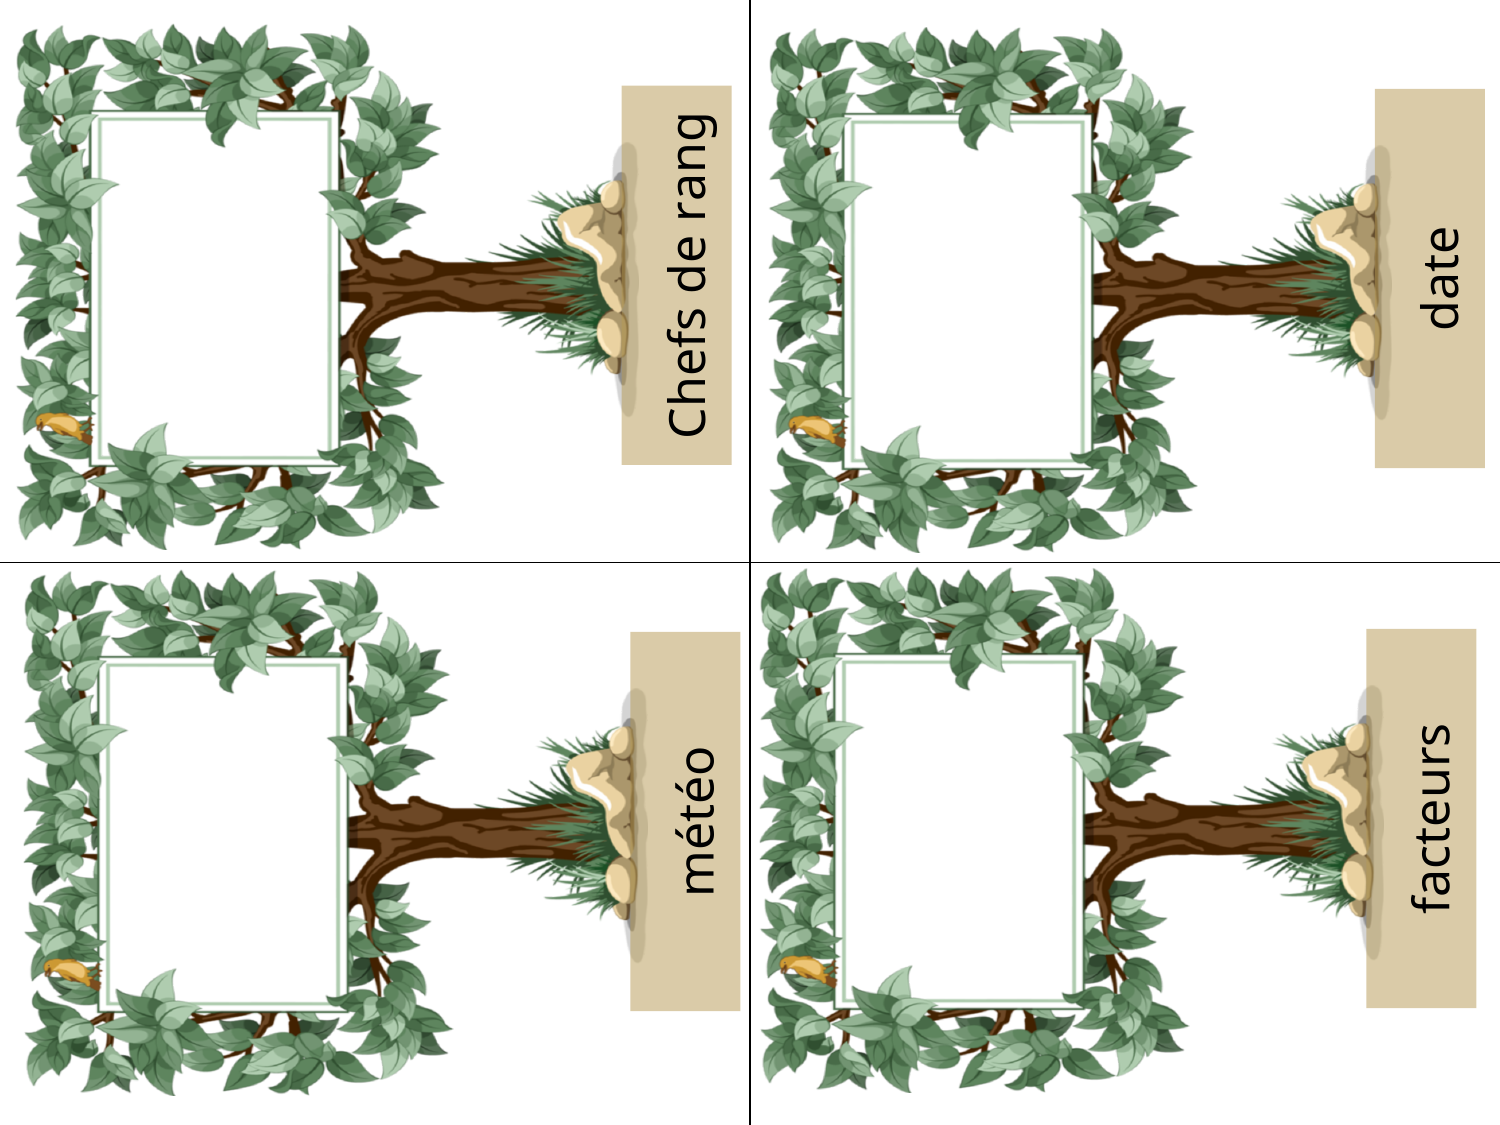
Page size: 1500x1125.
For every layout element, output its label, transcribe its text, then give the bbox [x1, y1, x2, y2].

text_box [1375, 89, 1485, 468]
picture [768, 26, 1392, 553]
text_box [630, 632, 740, 1011]
text_box date [1401, 211, 1476, 346]
text_box facteurs [1392, 708, 1467, 929]
text_box [1366, 629, 1476, 1008]
picture [15, 23, 639, 550]
picture [759, 566, 1384, 1093]
text_box [622, 86, 732, 465]
picture [23, 569, 648, 1096]
text_box météo [656, 731, 731, 912]
text_box Chefs de rang [647, 96, 722, 454]
